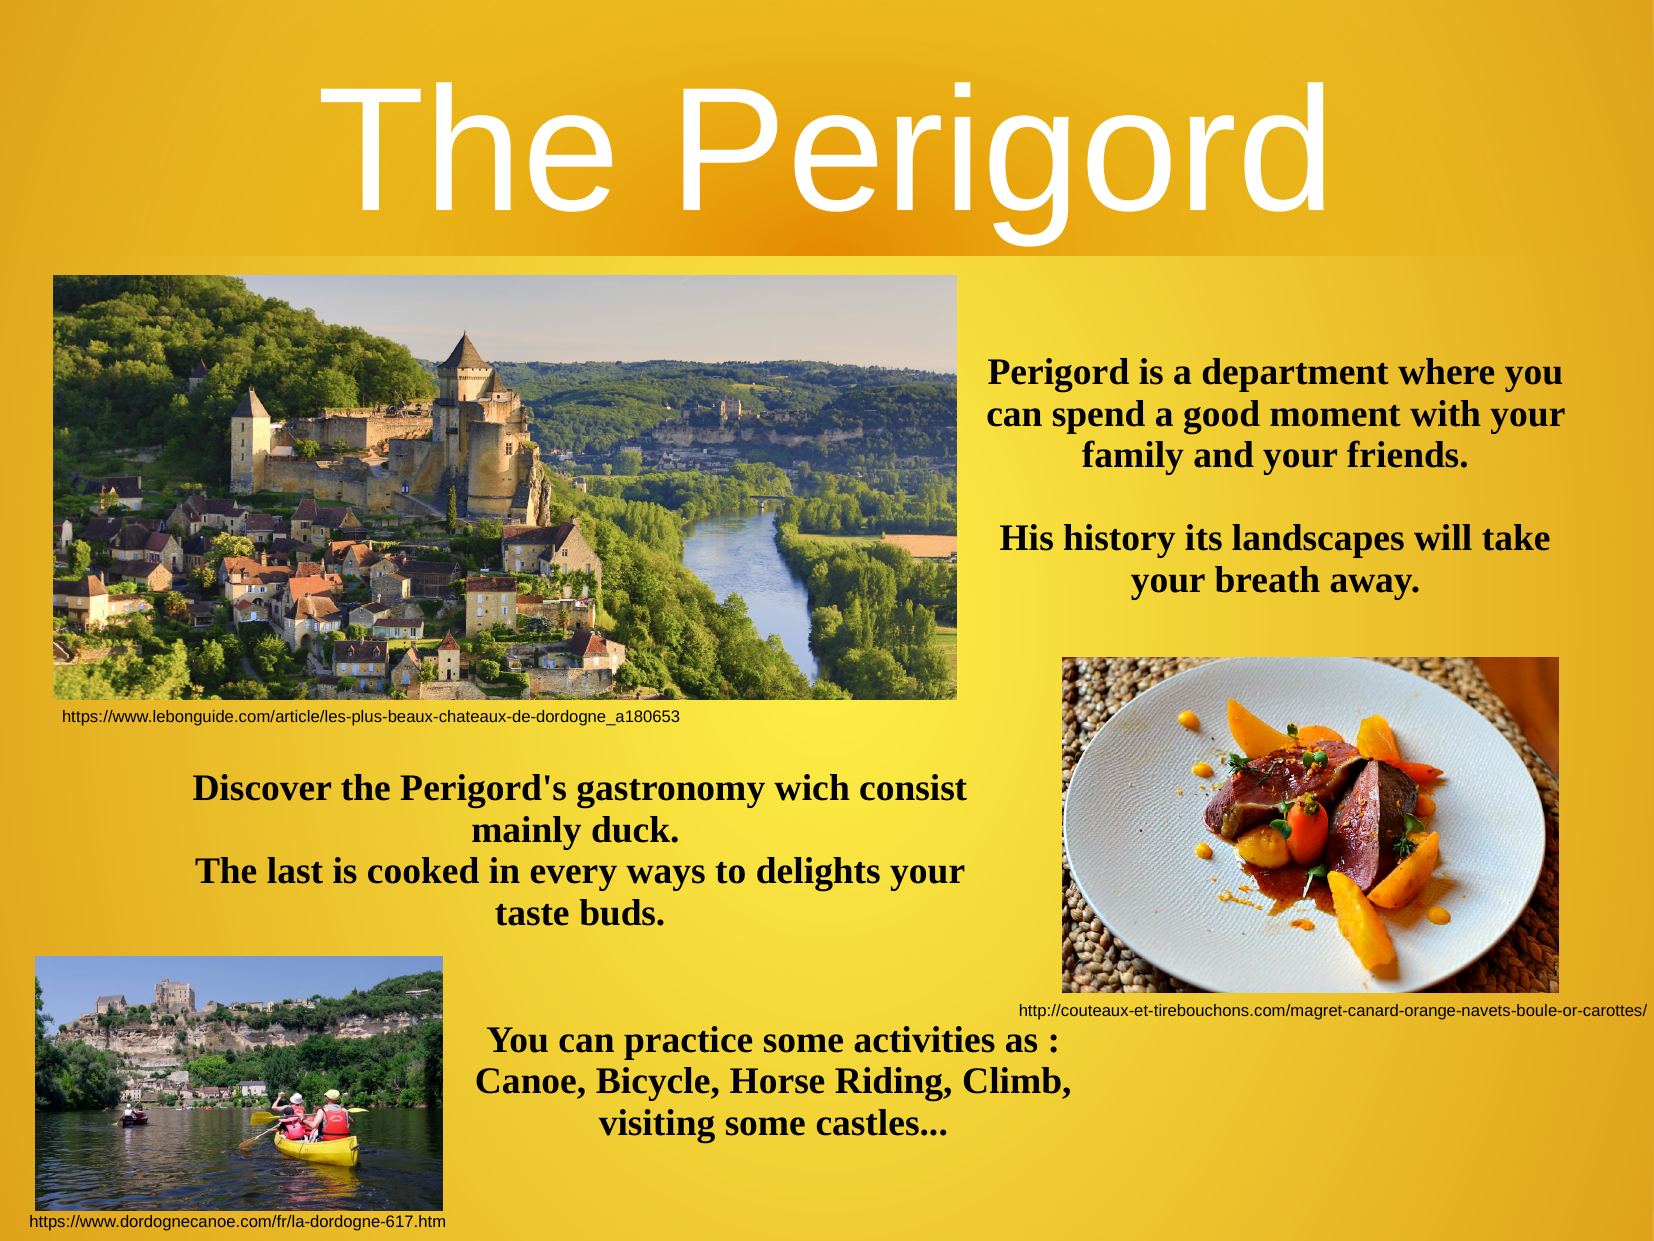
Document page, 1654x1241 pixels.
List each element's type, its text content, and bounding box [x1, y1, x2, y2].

subtitle Perigord is a department where you can spend a good moment with your family and your friends. His history its landscapes will take your breath away. [980, 290, 1571, 662]
text_box https://www.lebonguide.com/article/les-plus-beaux-chateaux-de-dordogne_a180653 [47, 699, 1062, 883]
text_box http://couteaux-et-tirebouchons.com/magret-canard-orange-navets-boule-or-carottes/ [1003, 994, 1654, 1052]
text_box You can practice some activities as : Canoe, Bicycle, Horse Riding, Climb, visiting some castles... [460, 1004, 1087, 1158]
picture [35, 956, 443, 1204]
text_box https://www.dordognecanoe.com/fr/la-dordogne-617.htm [14, 1204, 981, 1239]
text_box Discover the Perigord's gastronomy wich consist mainly duck. The last is cooked in every ways to delights your taste buds. [168, 759, 993, 945]
title The Perigord [82, 47, 1571, 252]
picture [1062, 657, 1559, 993]
picture [53, 275, 957, 699]
